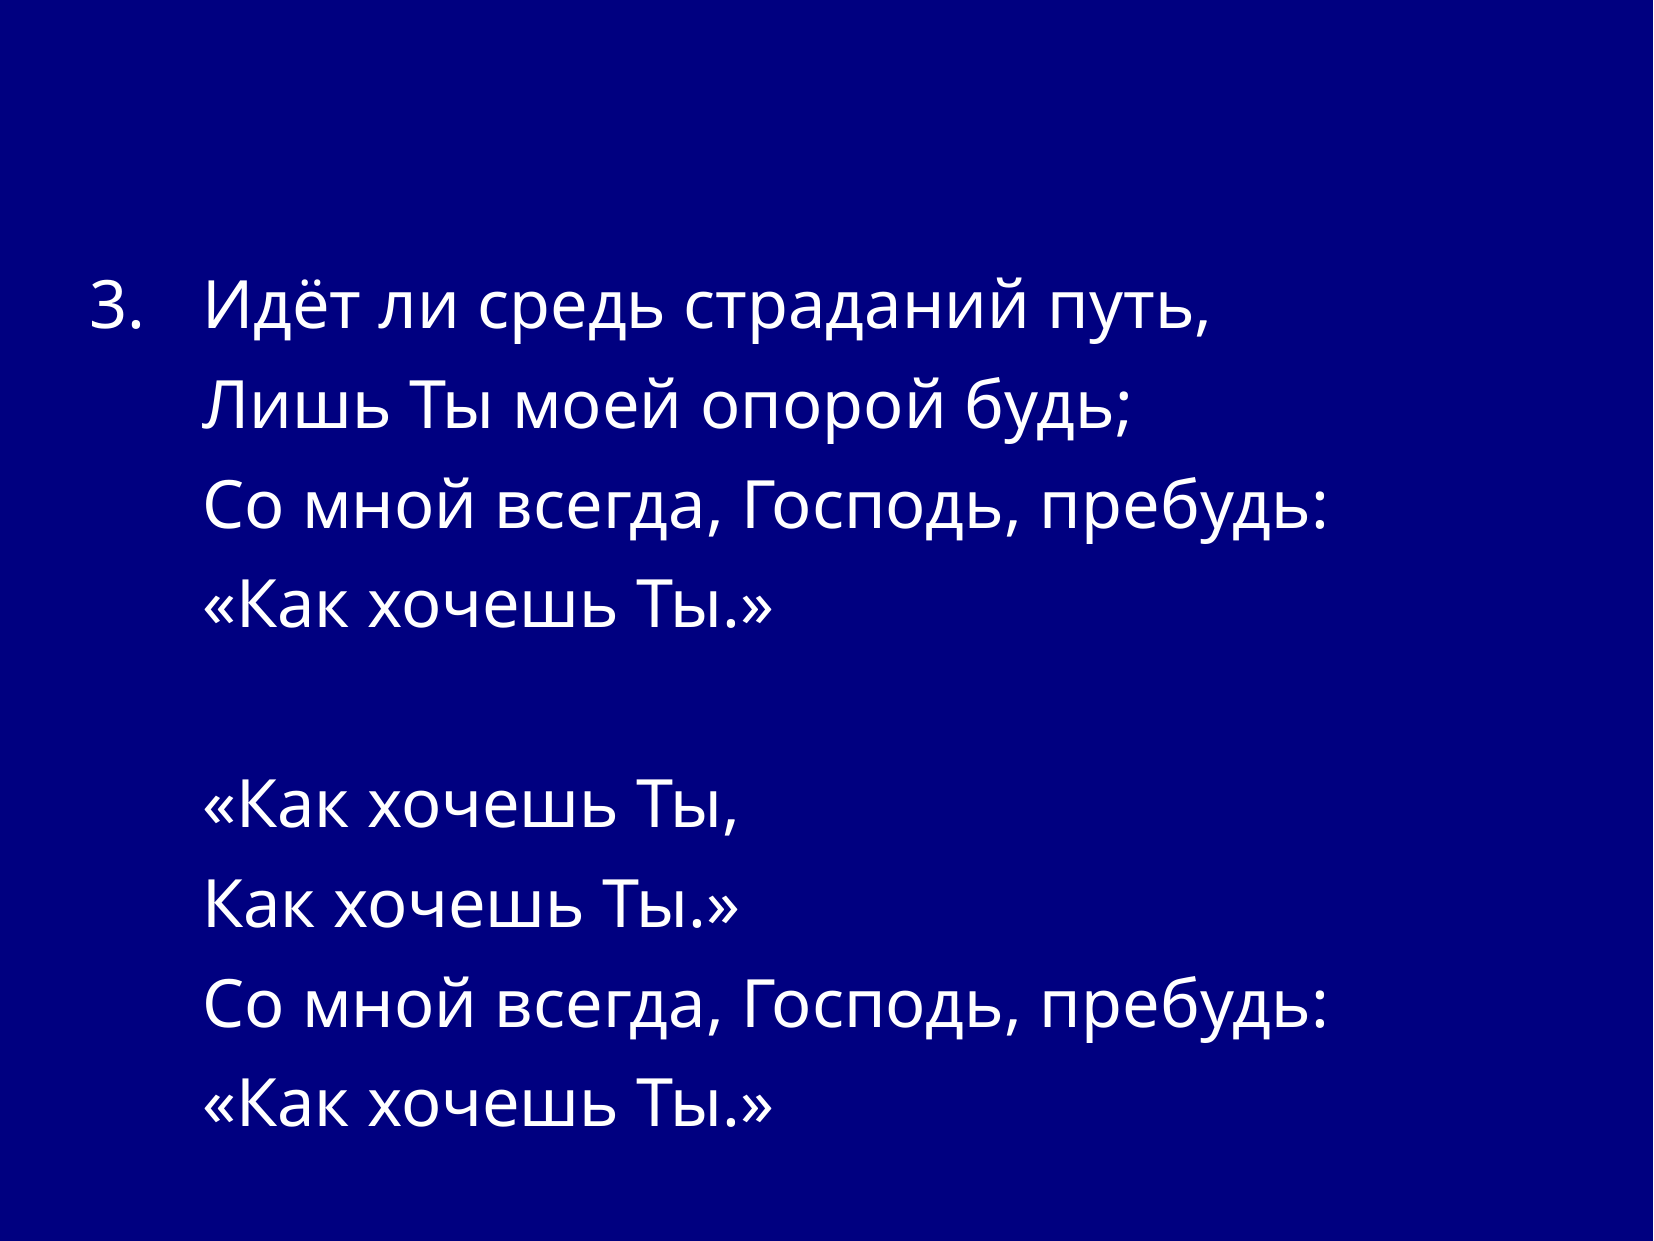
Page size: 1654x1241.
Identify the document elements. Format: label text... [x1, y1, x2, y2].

text_box 3. Идёт ли средь страданий путь, Лишь Ты моей опорой будь; Со мной всегда, Господь, пребудь: «Как хочешь Ты.» «Как хочешь Ты, Как хочешь Ты.» Со мной всегда, Господь, пребудь: «Как хочешь Ты.» [75, 150, 1576, 1163]
